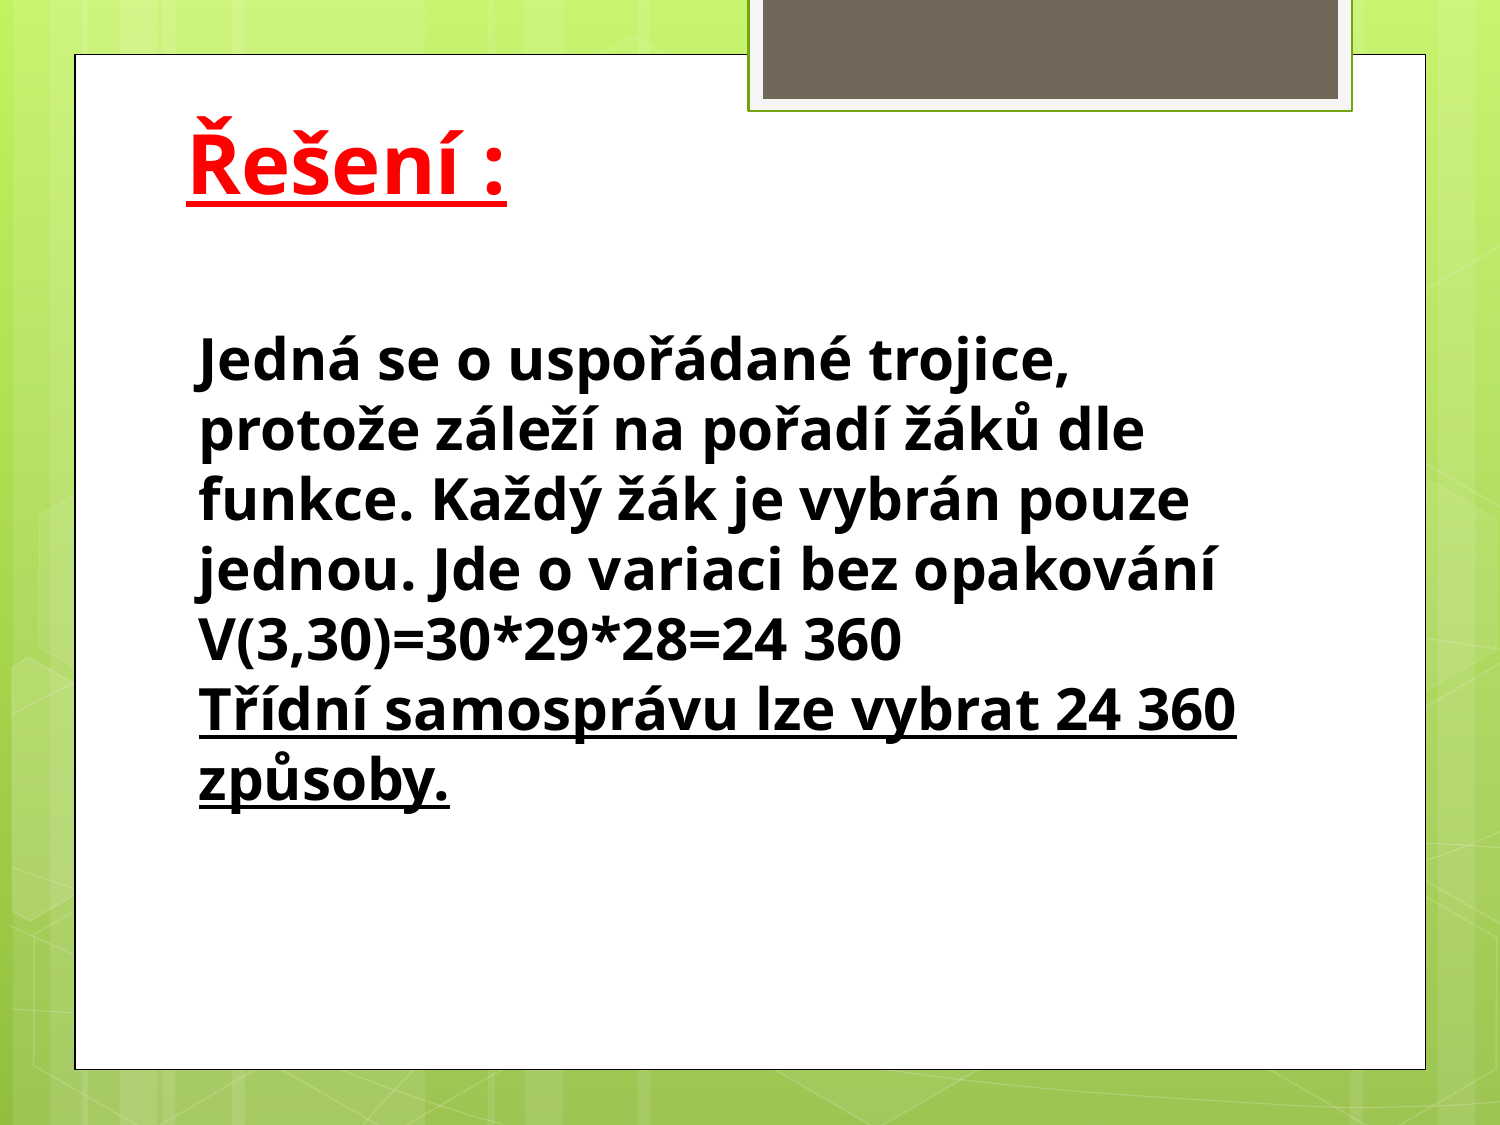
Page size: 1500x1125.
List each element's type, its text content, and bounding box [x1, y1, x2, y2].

text_box Jedná se o uspořádané trojice, protože záleží na pořadí žáků dle funkce. Každý žák je vybrán pouze jednou. Jde o variaci bez opakování V(3,30)=30*29*28=24 360 Třídní samosprávu lze vybrat 24 360 způsoby. [184, 314, 1306, 819]
title Řešení : [171, 30, 1415, 219]
